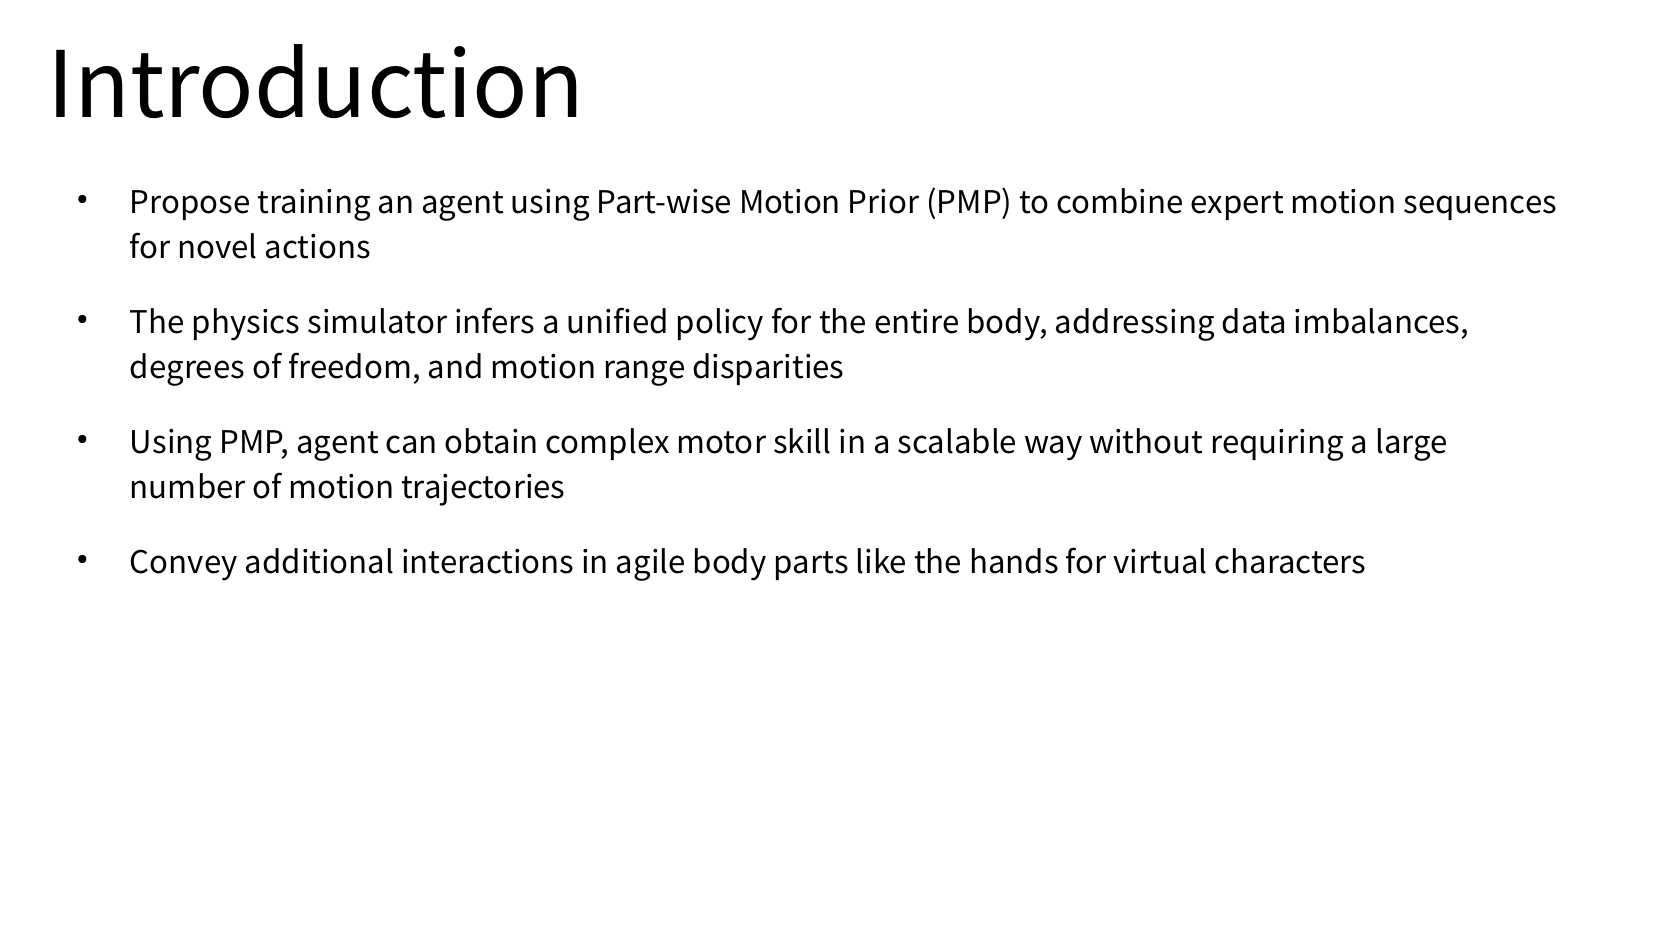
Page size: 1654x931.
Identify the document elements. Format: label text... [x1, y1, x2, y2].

title Introduction [47, 0, 1536, 156]
list Propose training an agent using Part-wise Motion Prior (PMP) to combine expert motion sequences for novel actions The physics simulator infers a unified policy for the entire body, addressing data imbalances, degrees of freedom, and motion range disparities Using PMP, agent can obtain complex motor skill in a scalable way without requiring a large number of motion trajectories Convey additional interactions in agile body parts like the hands for virtual characters [59, 177, 1565, 886]
